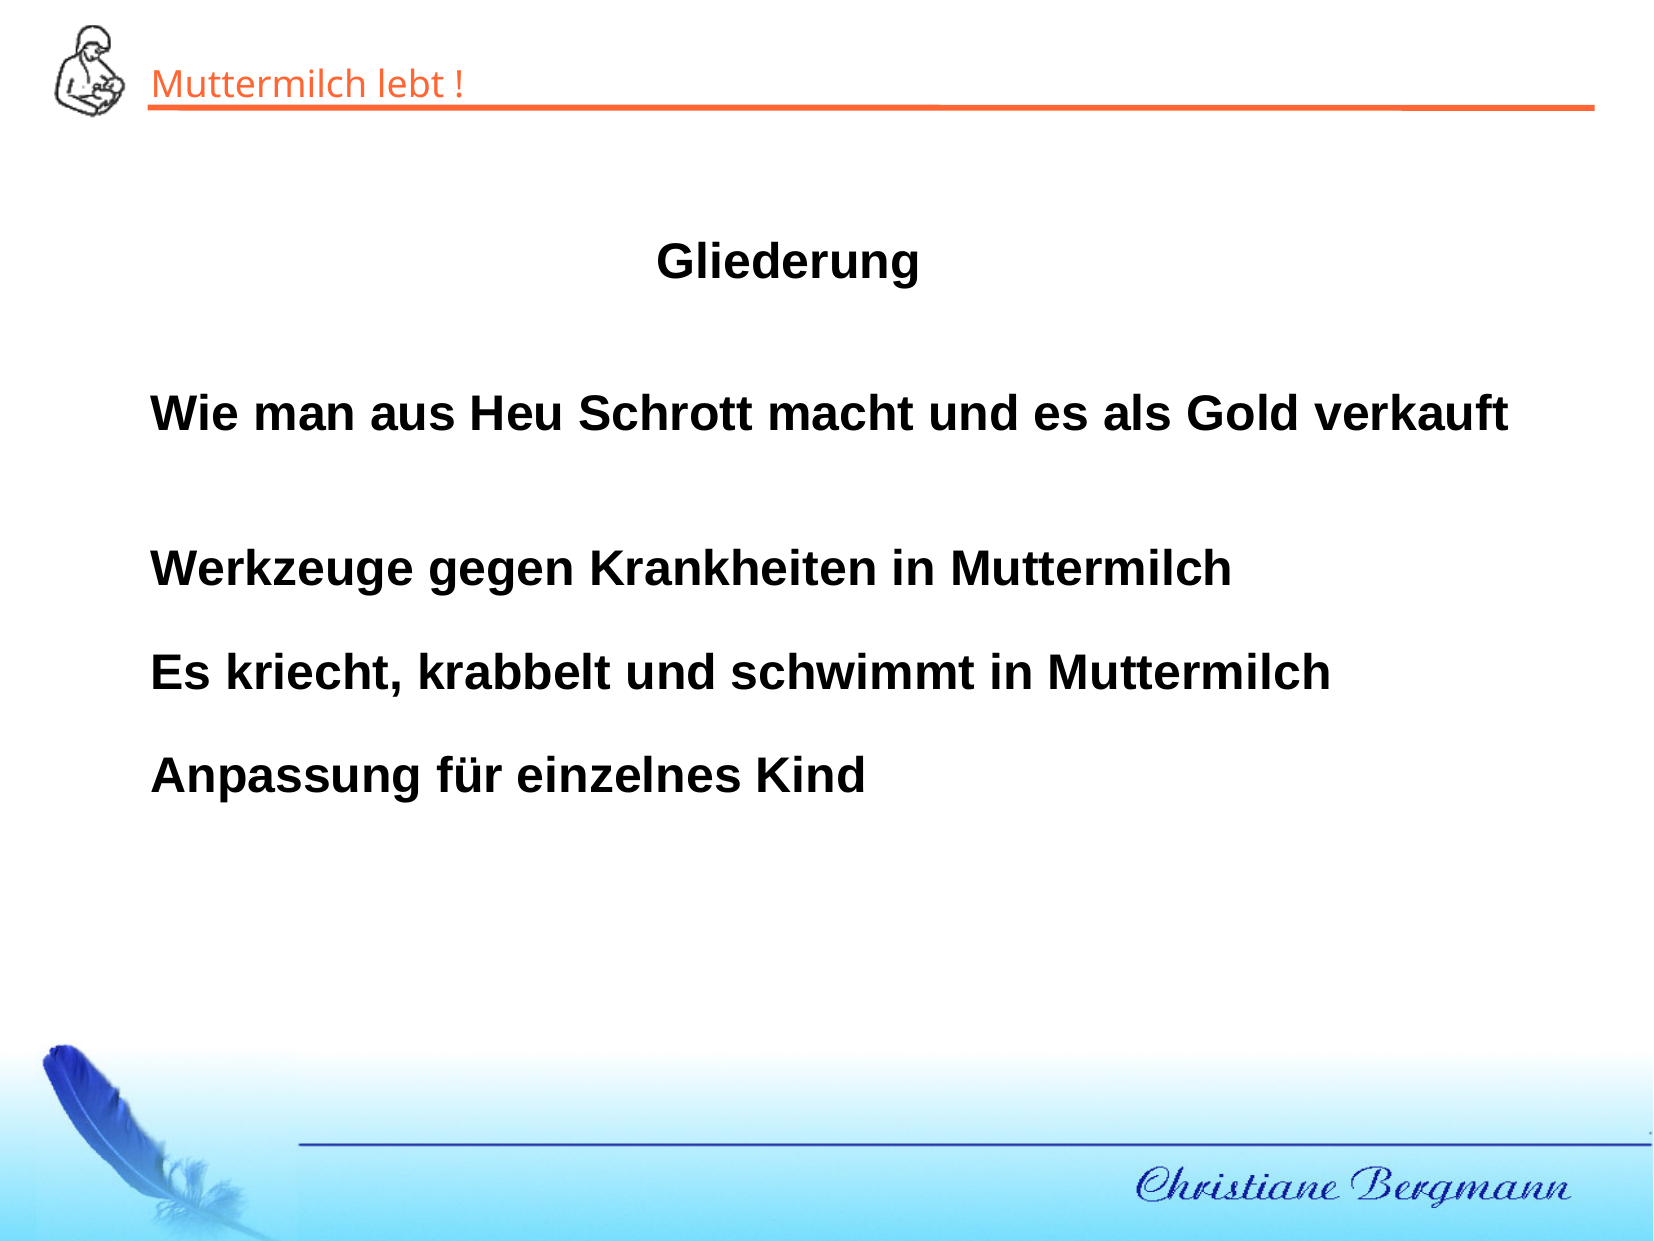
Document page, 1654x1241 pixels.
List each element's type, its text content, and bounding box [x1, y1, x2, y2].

picture [54, 24, 130, 119]
text_box Muttermilch lebt ! [135, 41, 531, 117]
picture [0, 1033, 1654, 1241]
text_box Gliederung Wie man aus Heu Schrott macht und es als Gold verkauft Werkzeuge gegen Krankheiten in Muttermilch Es kriecht, krabbelt und schwimmt in Muttermilch Anpassung für einzelnes Kind [135, 230, 1525, 811]
